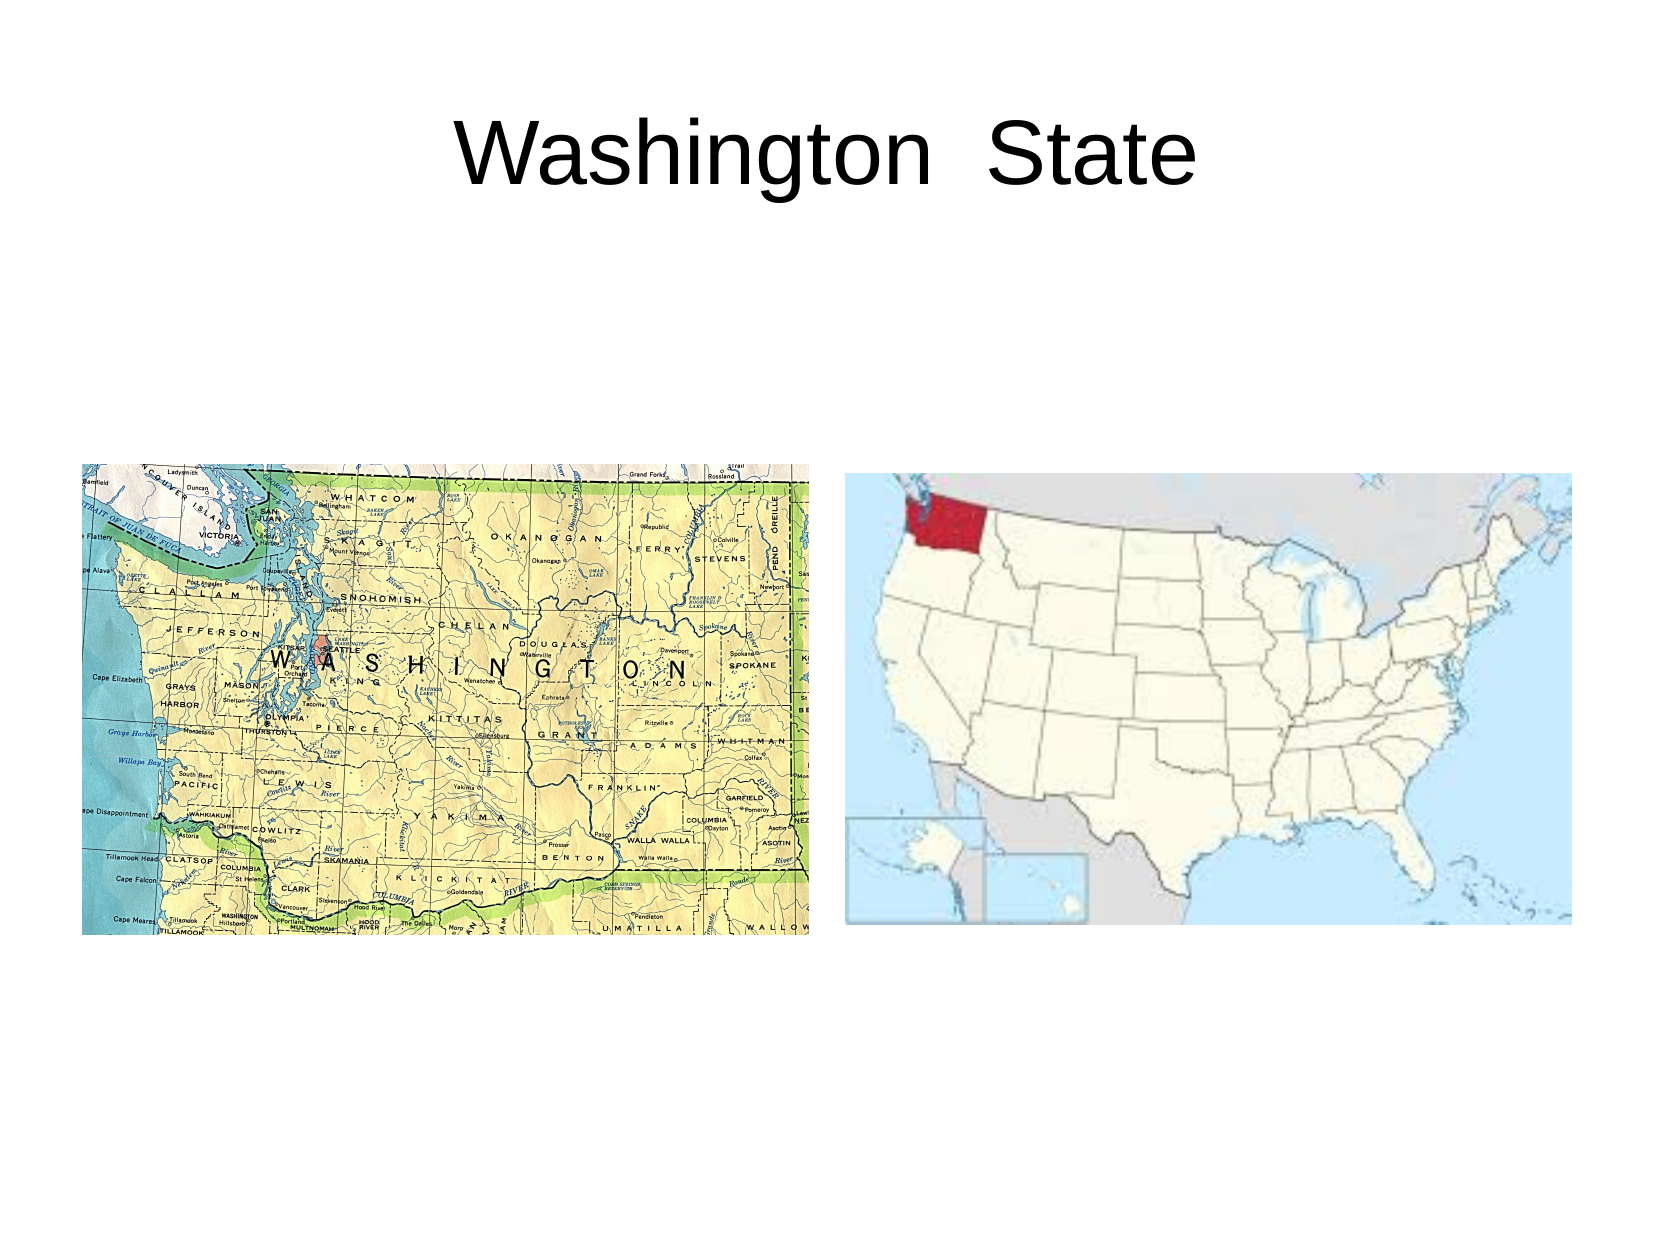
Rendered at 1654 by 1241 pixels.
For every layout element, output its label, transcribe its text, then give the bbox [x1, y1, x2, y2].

title Washington State [82, 49, 1571, 257]
picture [82, 464, 809, 935]
picture [845, 473, 1572, 925]
